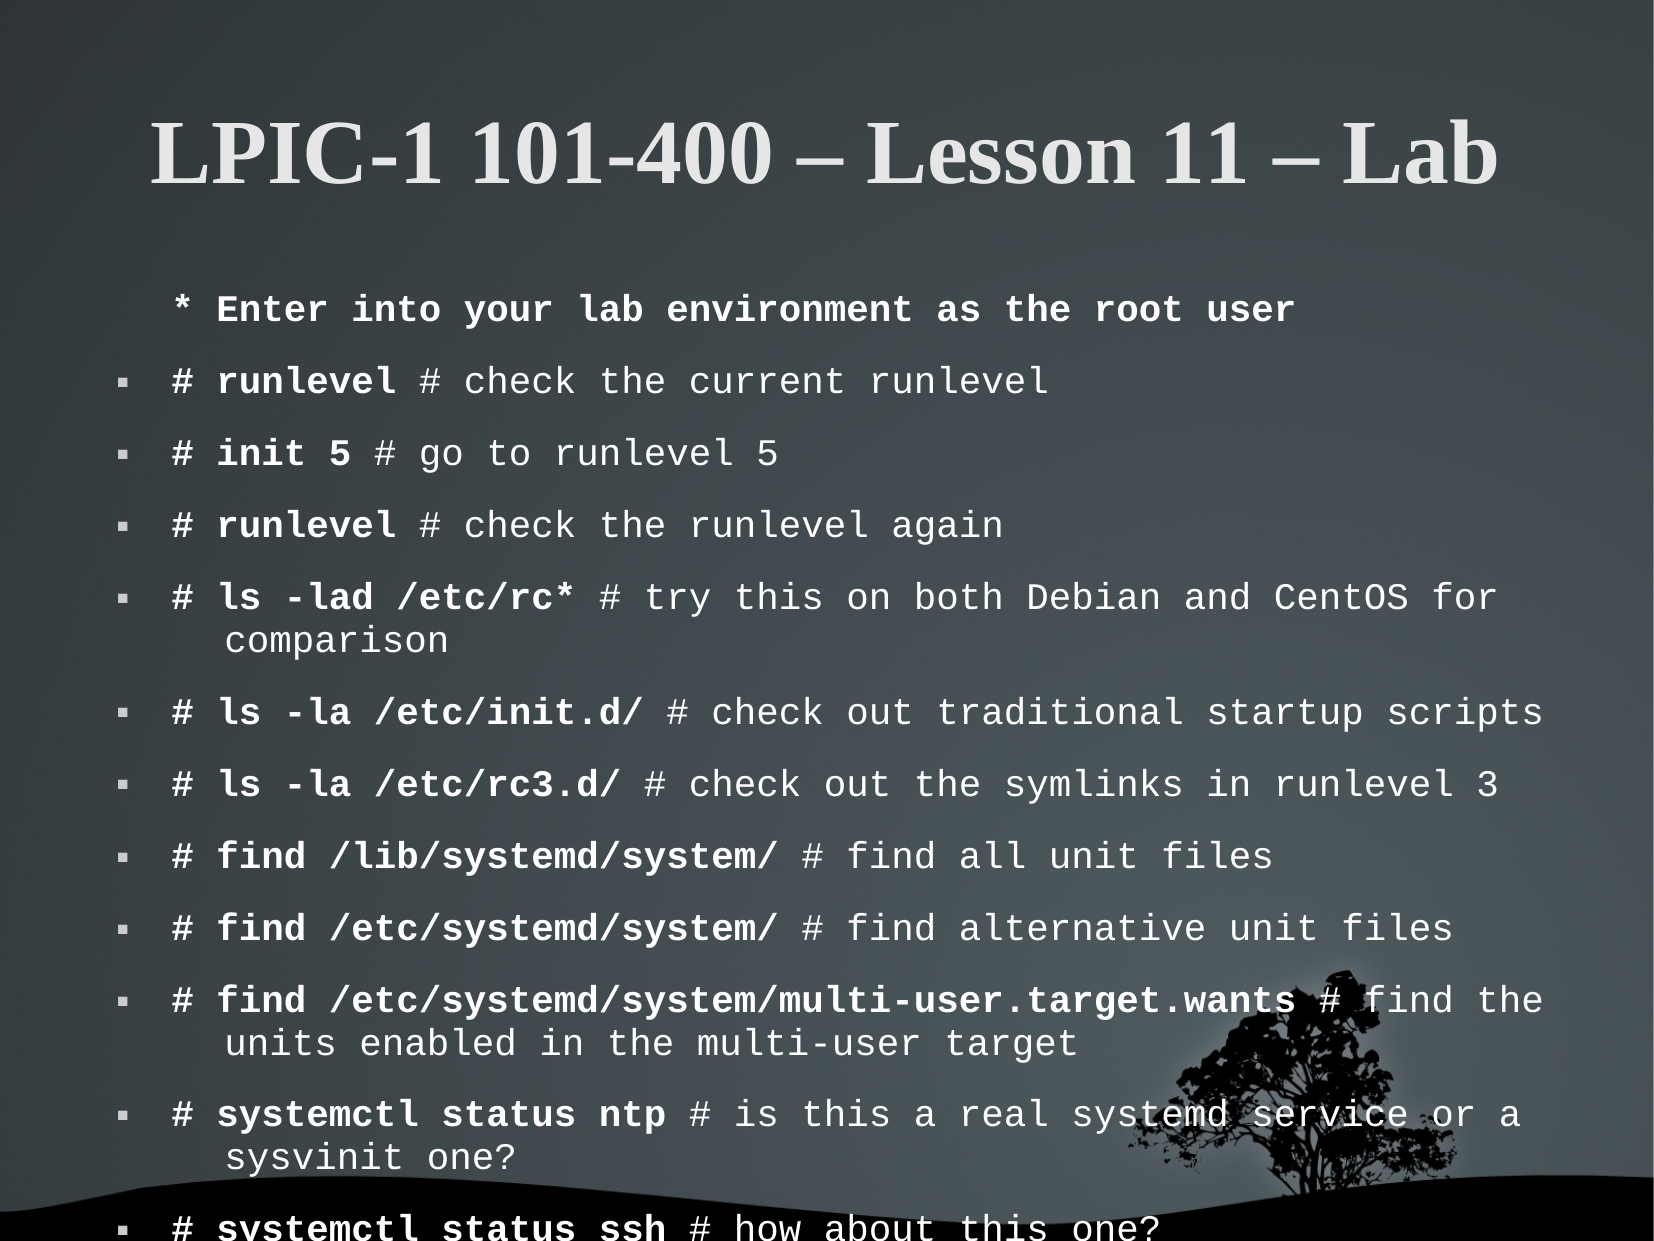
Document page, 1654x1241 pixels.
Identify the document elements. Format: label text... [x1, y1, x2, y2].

picture [693, 1234, 701, 1241]
picture [1077, 1223, 1088, 1239]
picture [1122, 1223, 1133, 1229]
picture [313, 1224, 322, 1229]
list * Enter into your lab environment as the root user # runlevel # check the current runlevel # init 5 # go to runlevel 5 # runlevel # check the runlevel again # ls -lad /etc/rc* # try this on both Debian and CentOS for comparison # ls -la /etc/init.d/ # check out traditional startup scripts # ls -la /etc/rc3.d/ # check out the symlinks in runlevel 3 # find /lib/systemd/system/ # find all unit files # find /etc/systemd/system/ # find alternative unit files # find /etc/systemd/system/multi-user.target.wants # find the units enabled in the multi-user target # systemctl status ntp # is this a real systemd service or a sysvinit one? # systemctl status ssh # how about this one? [82, 290, 1571, 1109]
picture [341, 1224, 345, 1241]
picture [786, 1230, 793, 1241]
picture [829, 1231, 838, 1239]
picture [1100, 1223, 1109, 1241]
picture [493, 1232, 500, 1238]
title LPIC-1 101-400 – Lesson 11 – Lab [82, 49, 1571, 257]
picture [0, 0, 1654, 1241]
picture [177, 1234, 184, 1241]
picture [695, 1226, 703, 1232]
picture [874, 1223, 885, 1239]
picture [651, 1225, 658, 1241]
picture [762, 1223, 773, 1239]
picture [853, 1223, 863, 1239]
picture [988, 1223, 997, 1241]
picture [740, 1223, 749, 1241]
